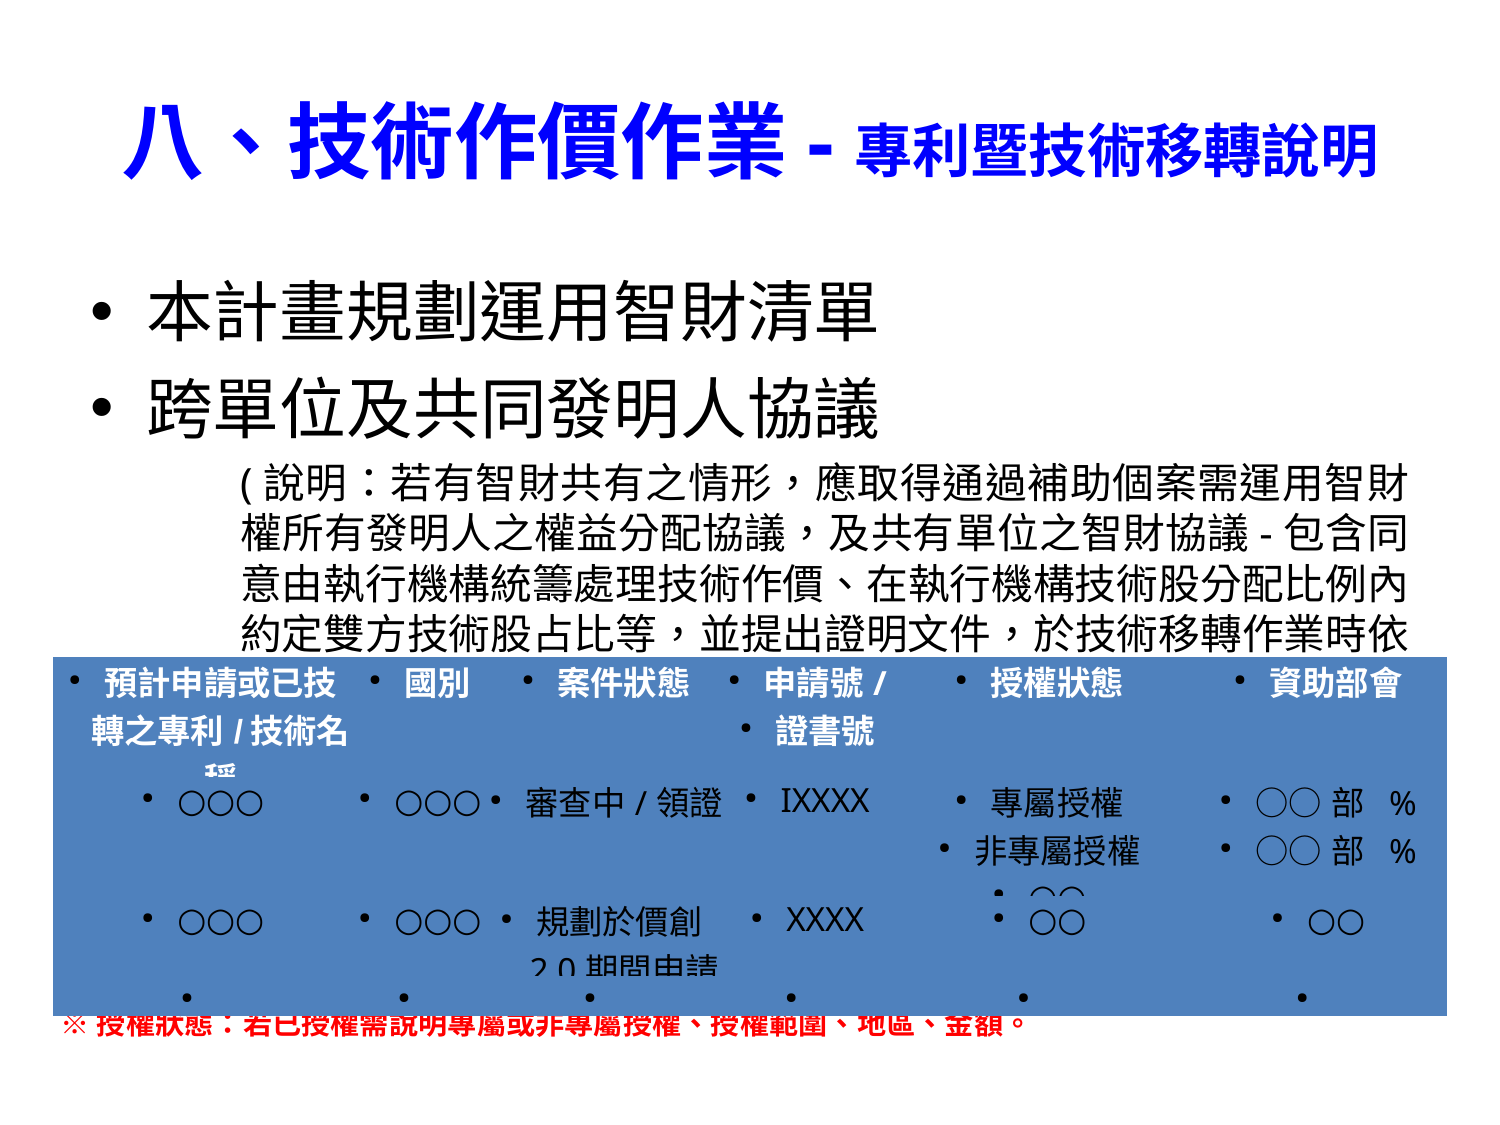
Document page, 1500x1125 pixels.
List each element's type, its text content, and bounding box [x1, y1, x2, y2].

text_box ※授權狀態：若已授權需說明專屬或非專屬授權、授權範圍、地區、金額。 [45, 998, 1500, 1049]
table_header 案件狀態 [487, 657, 725, 777]
table_cell ○○○ [353, 777, 487, 896]
table_cell XXXX [725, 896, 890, 976]
table_header 預計申請或已技轉之專利/技術名稱 [53, 657, 353, 777]
table_cell ○○○ [353, 896, 487, 976]
title 八、技術作價作業-專利暨技術移轉說明 [76, 1, 1427, 189]
table_cell [890, 976, 1190, 1016]
table_header 資助部會 [1190, 657, 1447, 777]
table_cell [353, 976, 487, 1016]
table_cell ○○ [1190, 896, 1447, 976]
table_cell ○○○ [53, 777, 353, 896]
list 本計畫規劃運用智財清單 跨單位及共同發明人協議 (說明：若有智財共有之情形，應取得通過補助個案需運用智財權所有發明人之權益分配協議，及共有單位之智財協議-包含同意由執行機構統籌處理技術作價、在執行機構技術股分配比例內約定雙方技術股占比等，並提出證明文件，於技術移轉作業時依前揭協議進行技術股分配事宜。) 範例： [30, 182, 1472, 656]
table_cell [487, 976, 725, 1016]
table_cell [53, 976, 353, 1016]
table_cell ○○○ [53, 896, 353, 976]
table_cell [1190, 976, 1447, 1016]
table_cell 審查中/領證 [487, 777, 725, 896]
table_cell 規劃於價創2.0期間申請 [487, 896, 725, 976]
table_cell 專屬授權 非專屬授權 ○○ [890, 777, 1190, 896]
table_header 國別 [353, 657, 487, 777]
table_cell ○○ [890, 896, 1190, 976]
table_cell IXXXX [725, 777, 890, 896]
table_header 授權狀態 [890, 657, 1190, 777]
table_cell [725, 976, 890, 1016]
table_cell ○○部 % ○○部 % [1190, 777, 1447, 896]
table_header 申請號/ 證書號 [725, 657, 890, 777]
